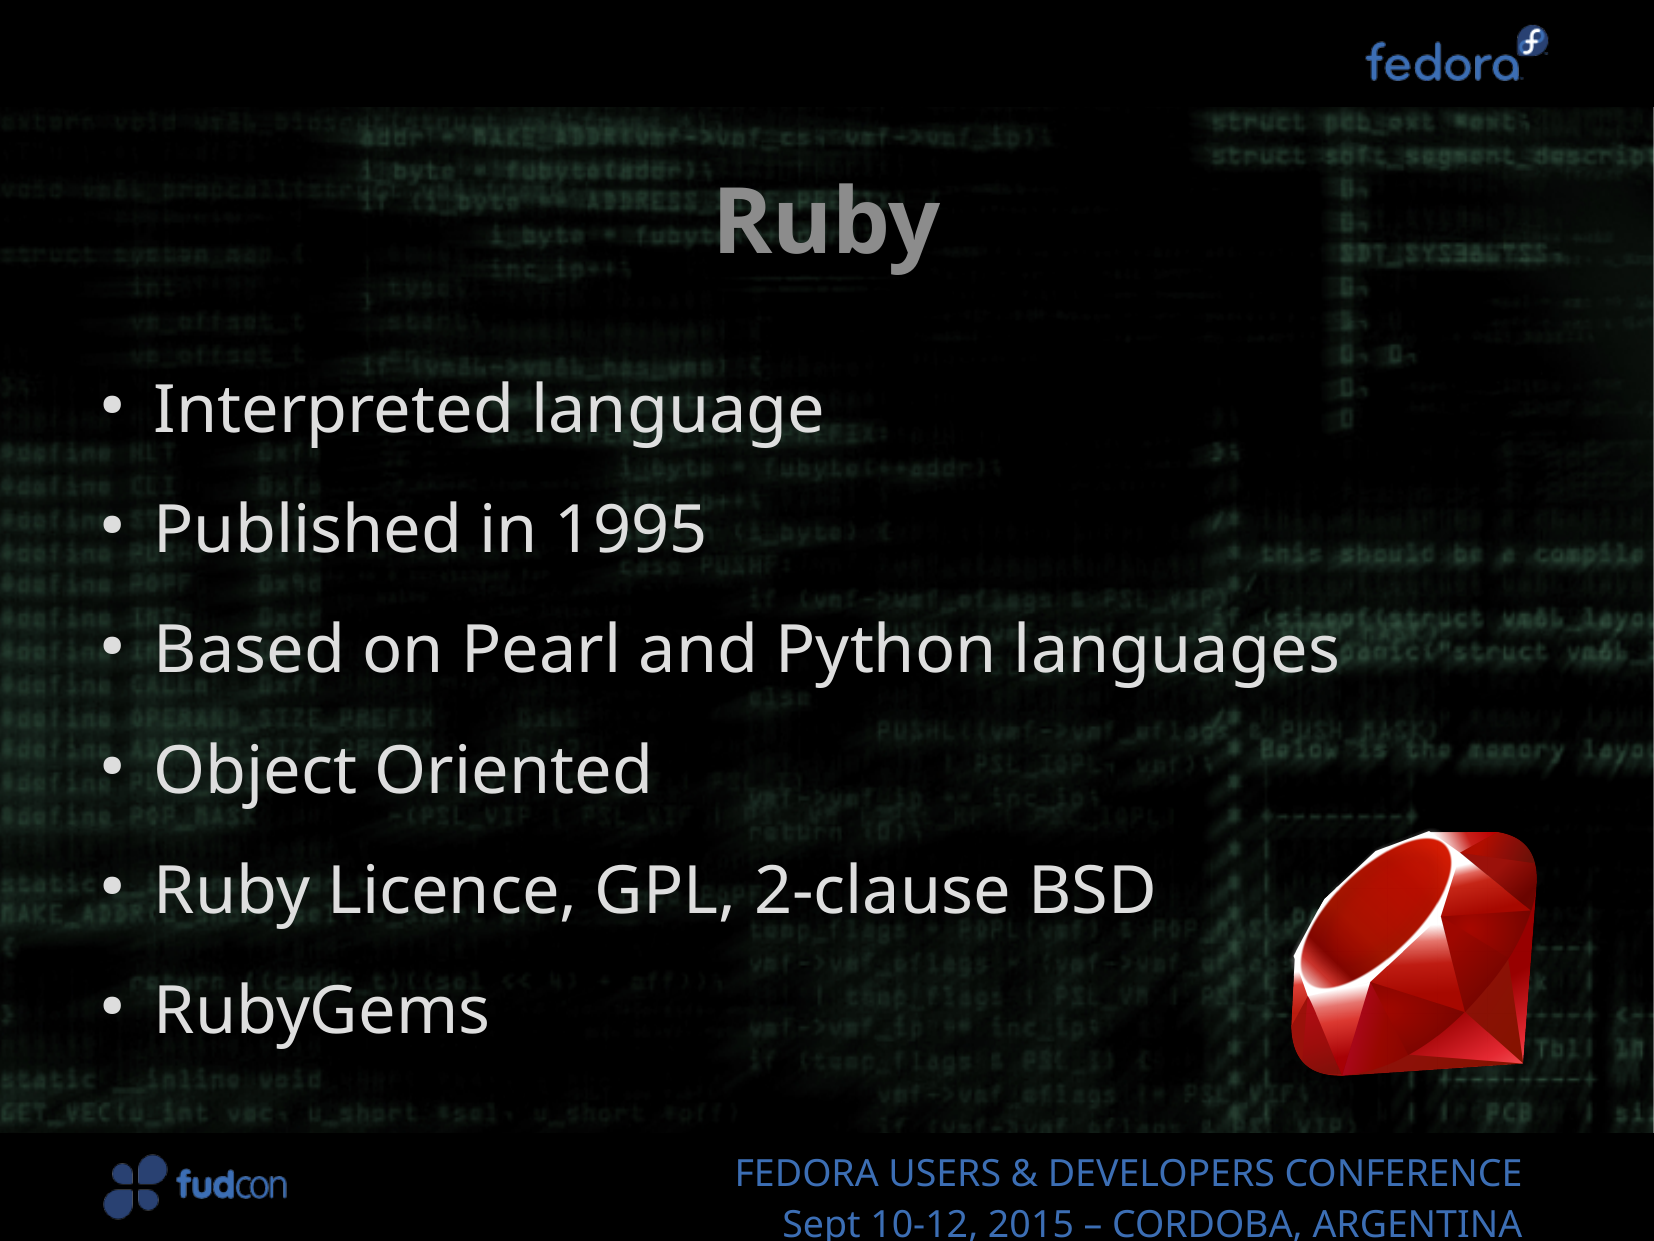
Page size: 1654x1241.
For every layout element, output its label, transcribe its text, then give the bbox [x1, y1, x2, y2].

title Ruby [82, 114, 1571, 322]
picture [0, 0, 1654, 1241]
list Interpreted language Published in 1995 Based on Pearl and Python languages Object Oriented Ruby Licence, GPL, 2-clause BSD RubyGems [82, 361, 1571, 1081]
